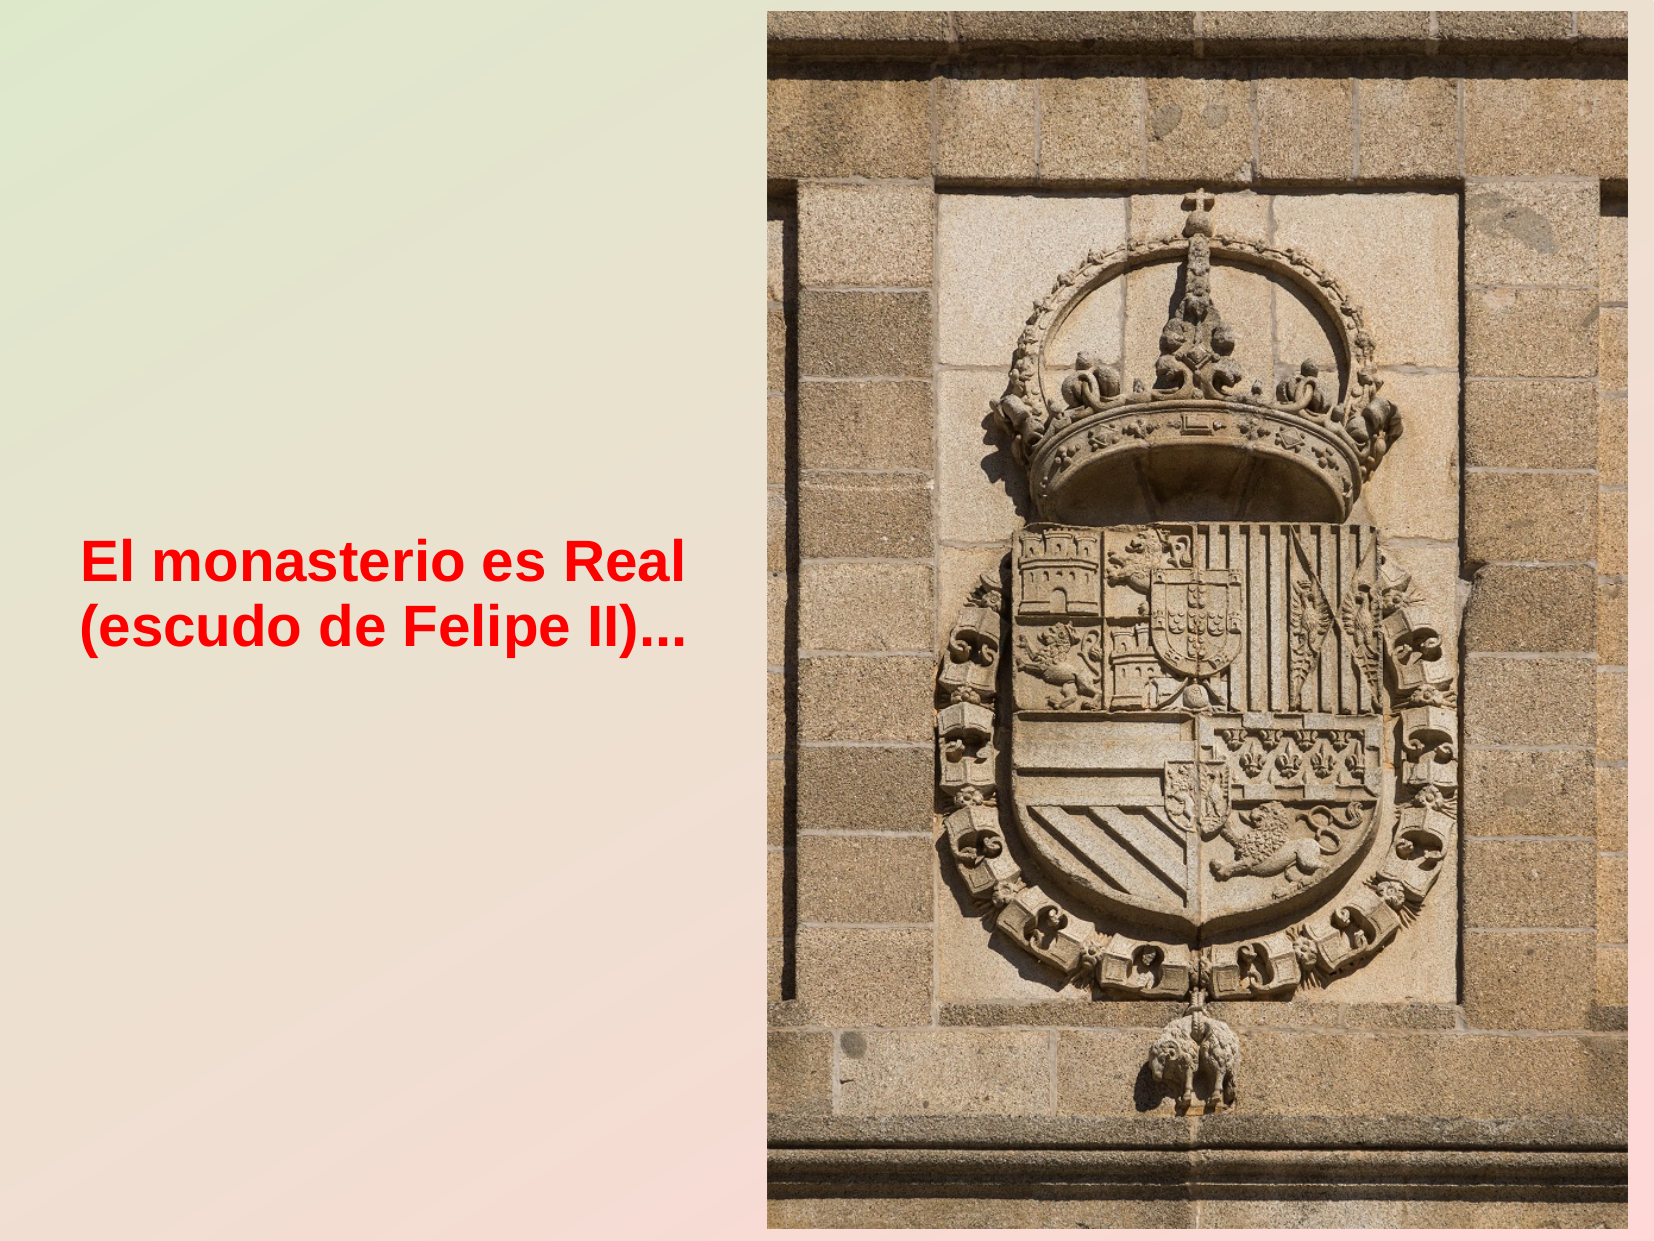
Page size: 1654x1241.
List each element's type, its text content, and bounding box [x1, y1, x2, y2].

title El monasterio es Real (escudo de Felipe II)... [47, 489, 721, 697]
picture [767, 11, 1628, 1229]
